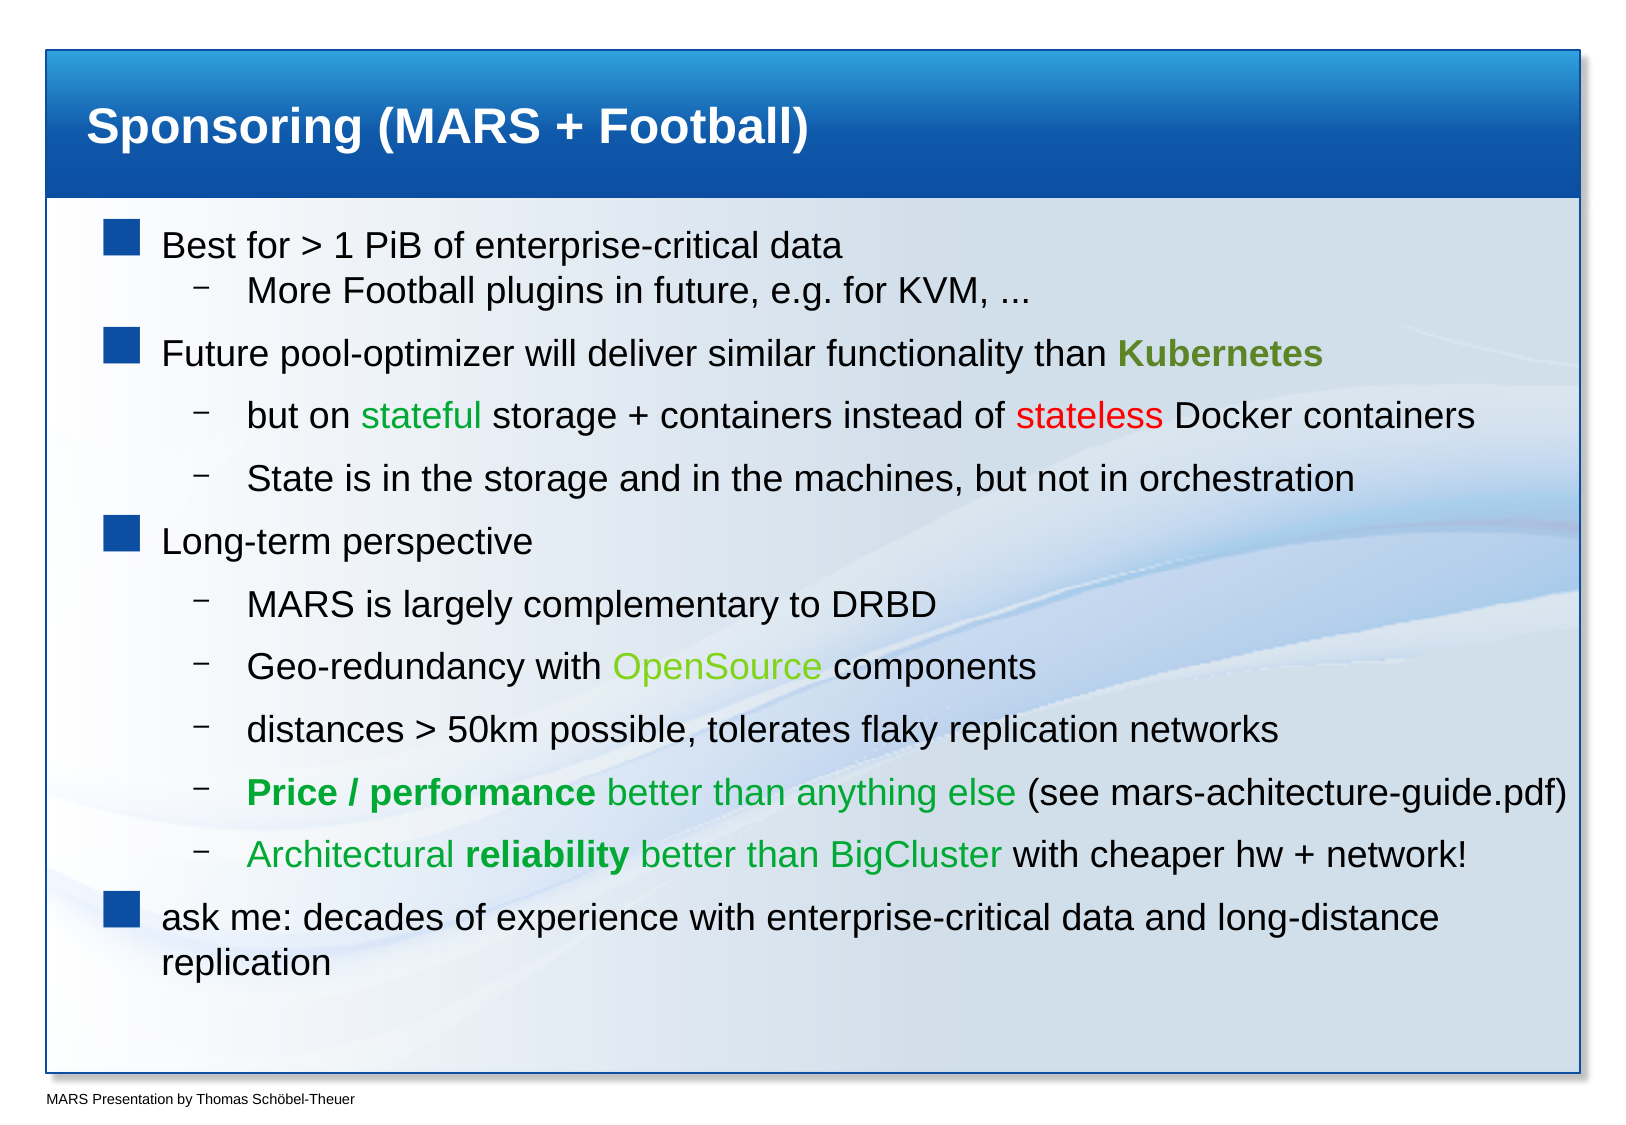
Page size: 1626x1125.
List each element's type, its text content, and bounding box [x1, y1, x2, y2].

title Sponsoring (MARS + Football) [86, 51, 1416, 196]
footer MARS Presentation by Thomas Schöbel-Theuer [46, 1068, 561, 1125]
list Best for > 1 PiB of enterprise-critical data More Football plugins in future, e.g. for KVM, ... Future pool-optimizer will deliver similar functionality than Kubernetes but on stateful storage + containers instead of stateless Docker containers State is in the storage and in the machines, but not in orchestration Long-term perspective MARS is largely complementary to DRBD Geo-redundancy with OpenSource components distances > 50km possible, tolerates flaky replication networks Price / performance better than anything else (see mars-achitecture-guide.pdf) Architectural reliability better than BigCluster with cheaper hw + network! ask me: decades of experience with enterprise-critical data and long-distance replication [105, 230, 1576, 1051]
picture [44, 48, 1597, 1090]
